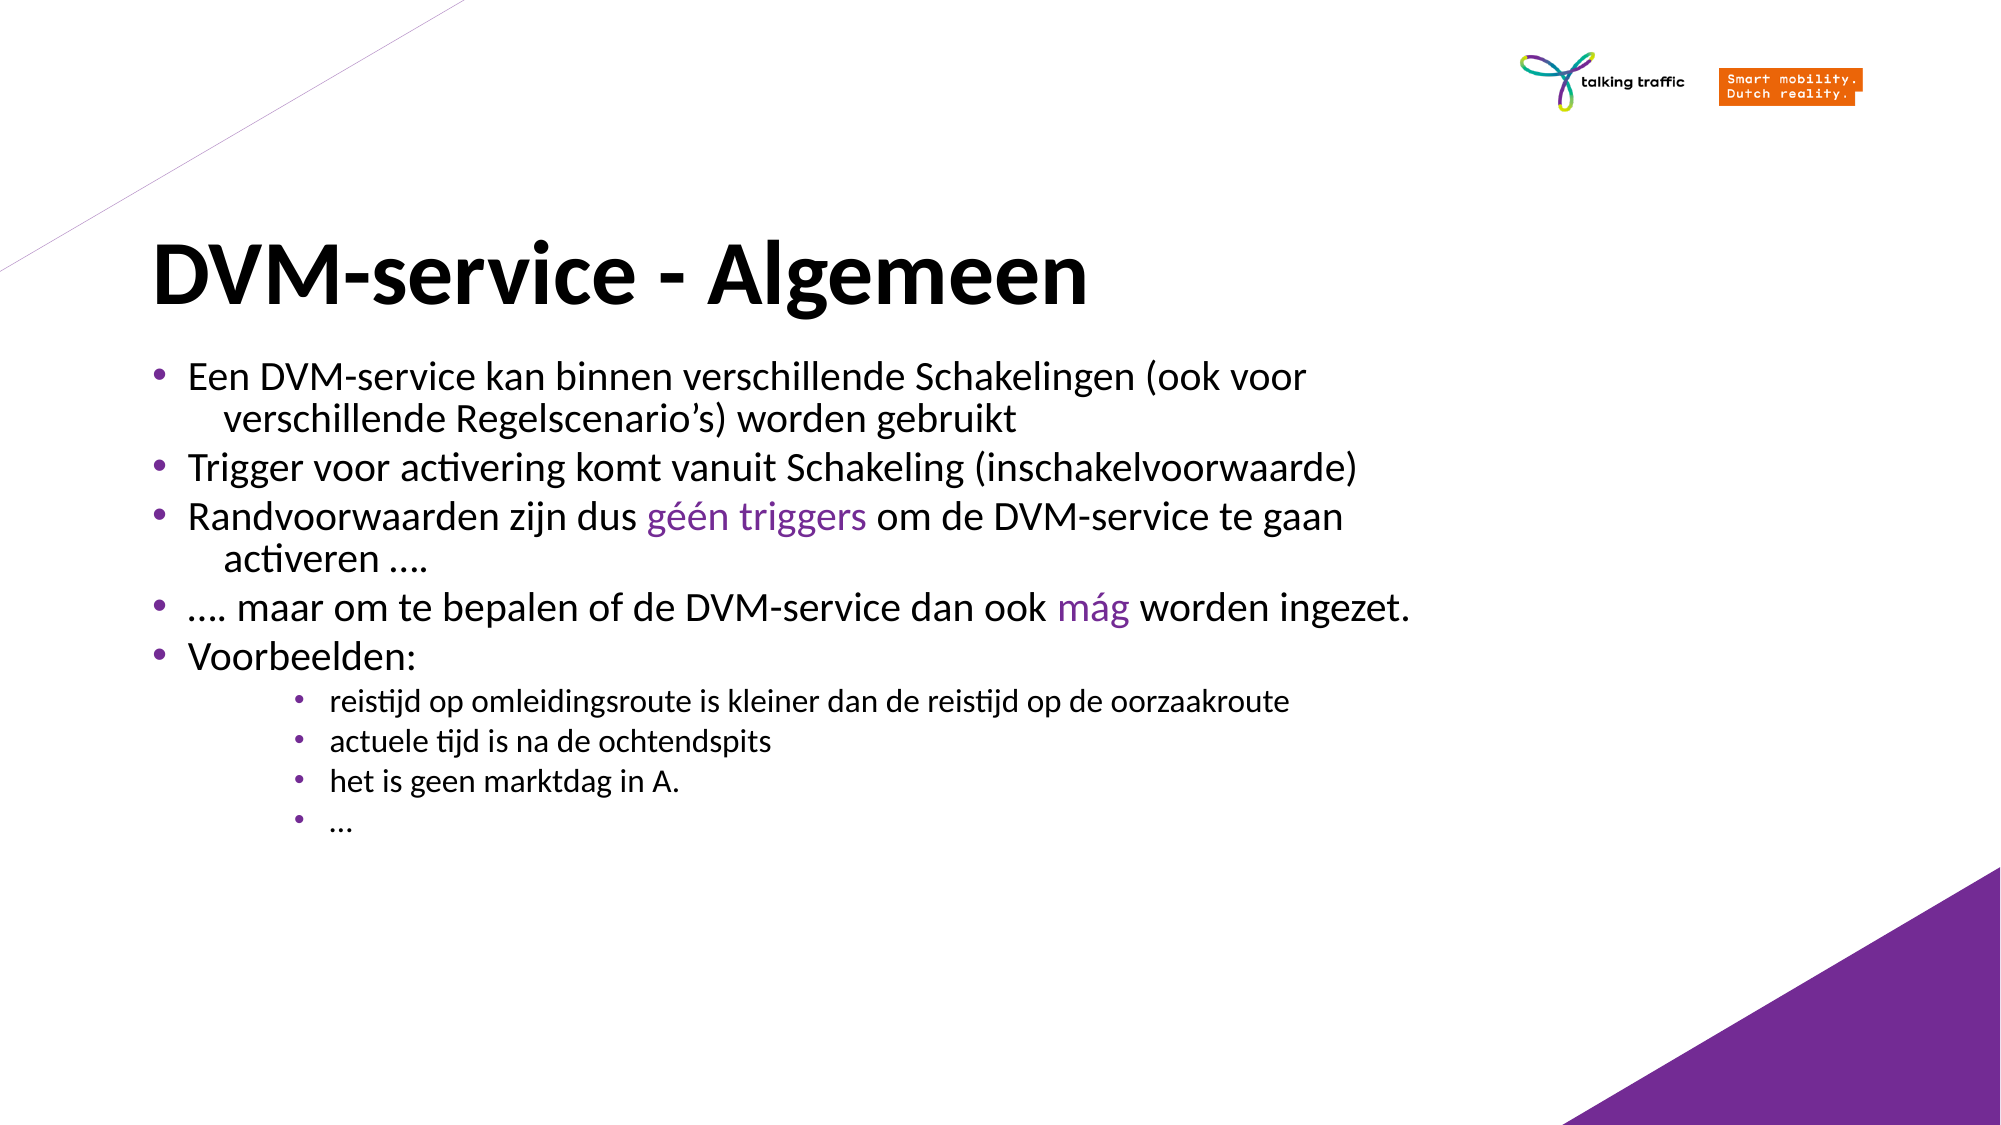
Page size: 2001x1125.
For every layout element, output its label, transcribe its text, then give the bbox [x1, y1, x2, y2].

list Een DVM-service kan binnen verschillende Schakelingen (ook voor verschillende Regelscenario’s) worden gebruikt Trigger voor activering komt vanuit Schakeling (inschakelvoorwaarde) Randvoorwaarden zijn dus géén triggers om de DVM-service te gaan activeren …. …. maar om te bepalen of de DVM-service dan ook mág worden ingezet. Voorbeelden: reistijd op omleidingsroute is kleiner dan de reistijd op de oorzaakroute actuele tijd is na de ochtendspits het is geen marktdag in A. … [137, 356, 1436, 1014]
title DVM-service - Algemeen [137, 165, 1863, 332]
text_box 50 [1412, 1042, 1863, 1103]
